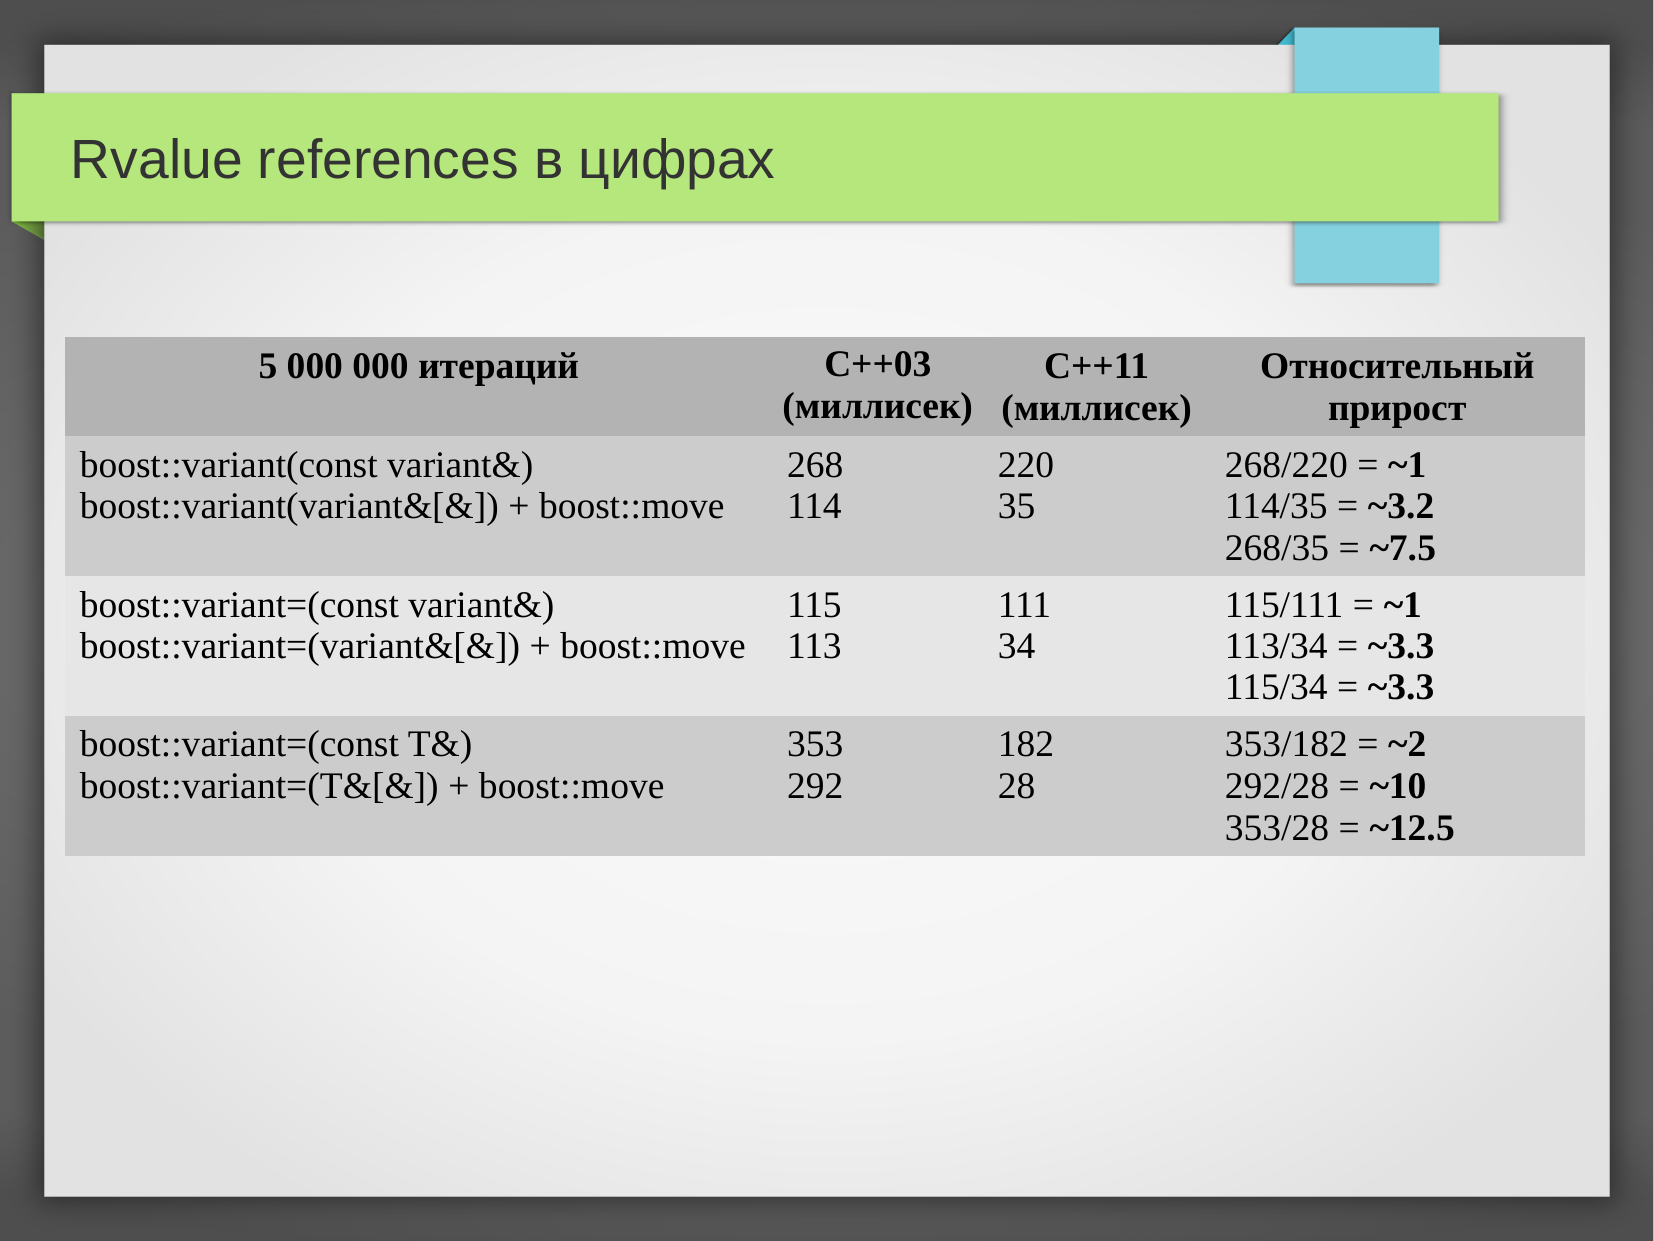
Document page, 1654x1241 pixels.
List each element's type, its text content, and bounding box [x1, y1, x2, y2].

table_cell 111 34 [983, 576, 1210, 716]
table_header C++03 (миллисек) [772, 337, 983, 436]
table_cell boost::variant(const variant&) boost::variant(variant&[&]) + boost::move [65, 436, 772, 576]
table_cell boost::variant=(const T&) boost::variant=(T&[&]) + boost::move [65, 716, 772, 856]
table_header Относительный прирост [1210, 337, 1585, 436]
picture [0, 0, 1654, 1241]
title Rvalue references в цифрах [70, 106, 1229, 213]
table_cell 353 292 [772, 716, 983, 856]
table_cell 268 114 [772, 436, 983, 576]
table_cell 220 35 [983, 436, 1210, 576]
table_cell 182 28 [983, 716, 1210, 856]
table_cell boost::variant=(const variant&) boost::variant=(variant&[&]) + boost::move [65, 576, 772, 716]
table_cell 353/182 = ~2 292/28 = ~10 353/28 = ~12.5 [1210, 716, 1585, 856]
table_header 5 000 000 итераций [65, 337, 772, 436]
table_cell 268/220 = ~1 114/35 = ~3.2 268/35 = ~7.5 [1210, 436, 1585, 576]
table_header С++11 (миллисек) [983, 337, 1210, 436]
table_cell 115 113 [772, 576, 983, 716]
table_cell 115/111 = ~1 113/34 = ~3.3 115/34 = ~3.3 [1210, 576, 1585, 716]
